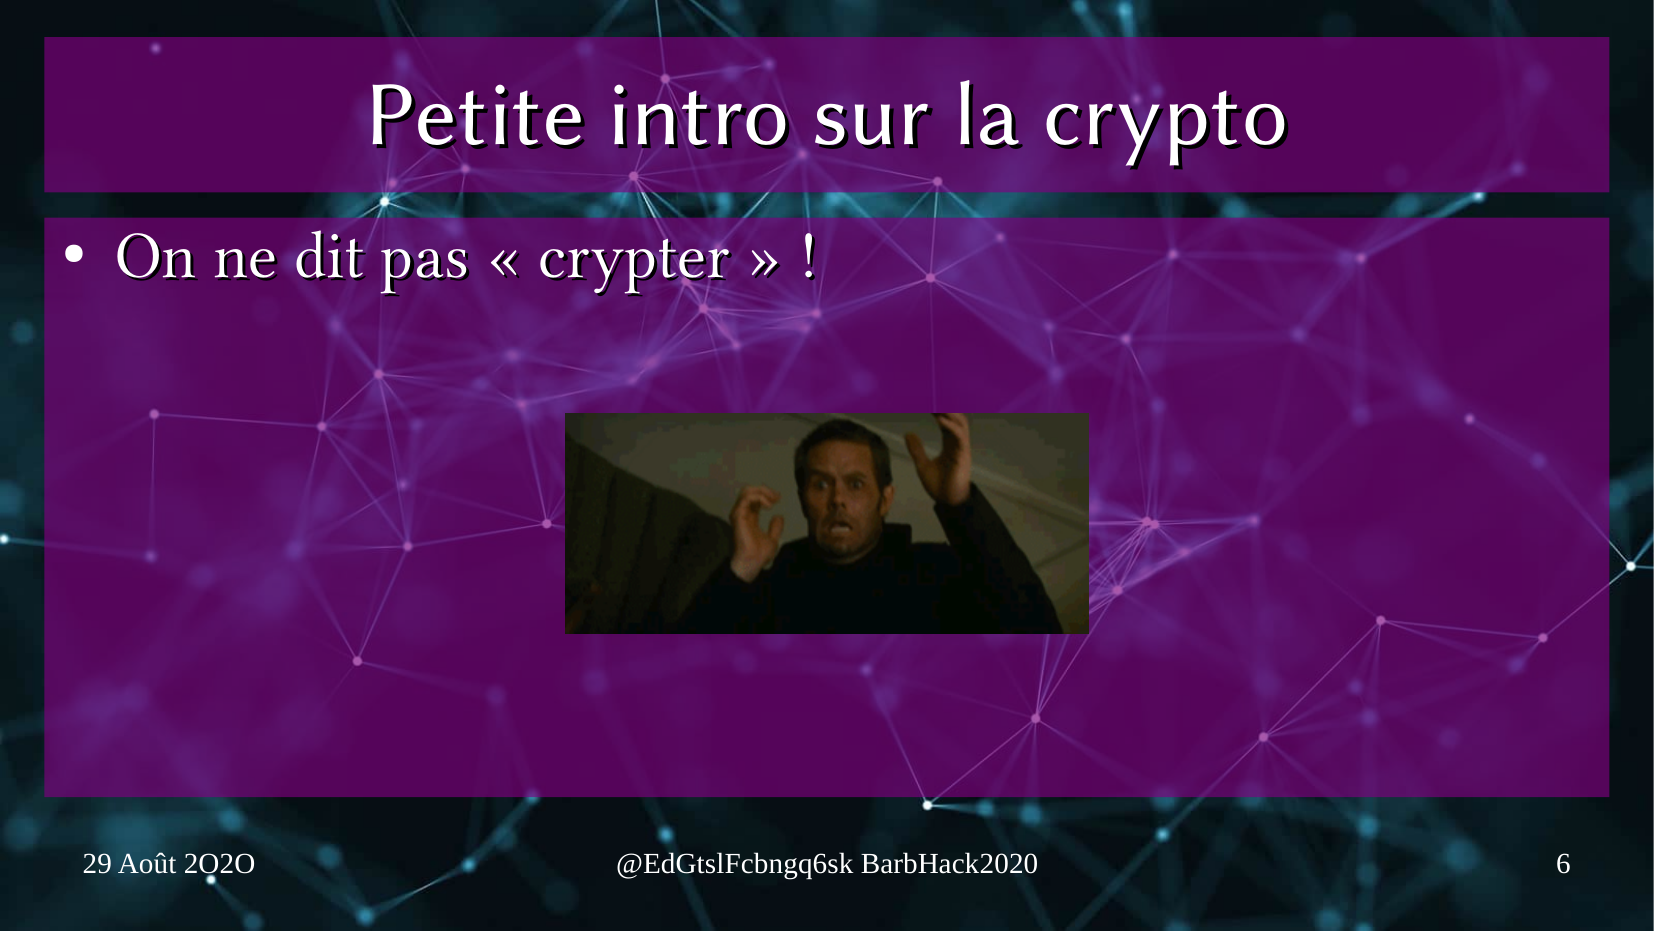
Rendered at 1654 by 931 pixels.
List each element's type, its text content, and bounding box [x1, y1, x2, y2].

picture [0, 0, 1654, 931]
title Petite intro sur la crypto [44, 37, 1610, 193]
list On ne dit pas « crypter » ! [44, 217, 1610, 798]
